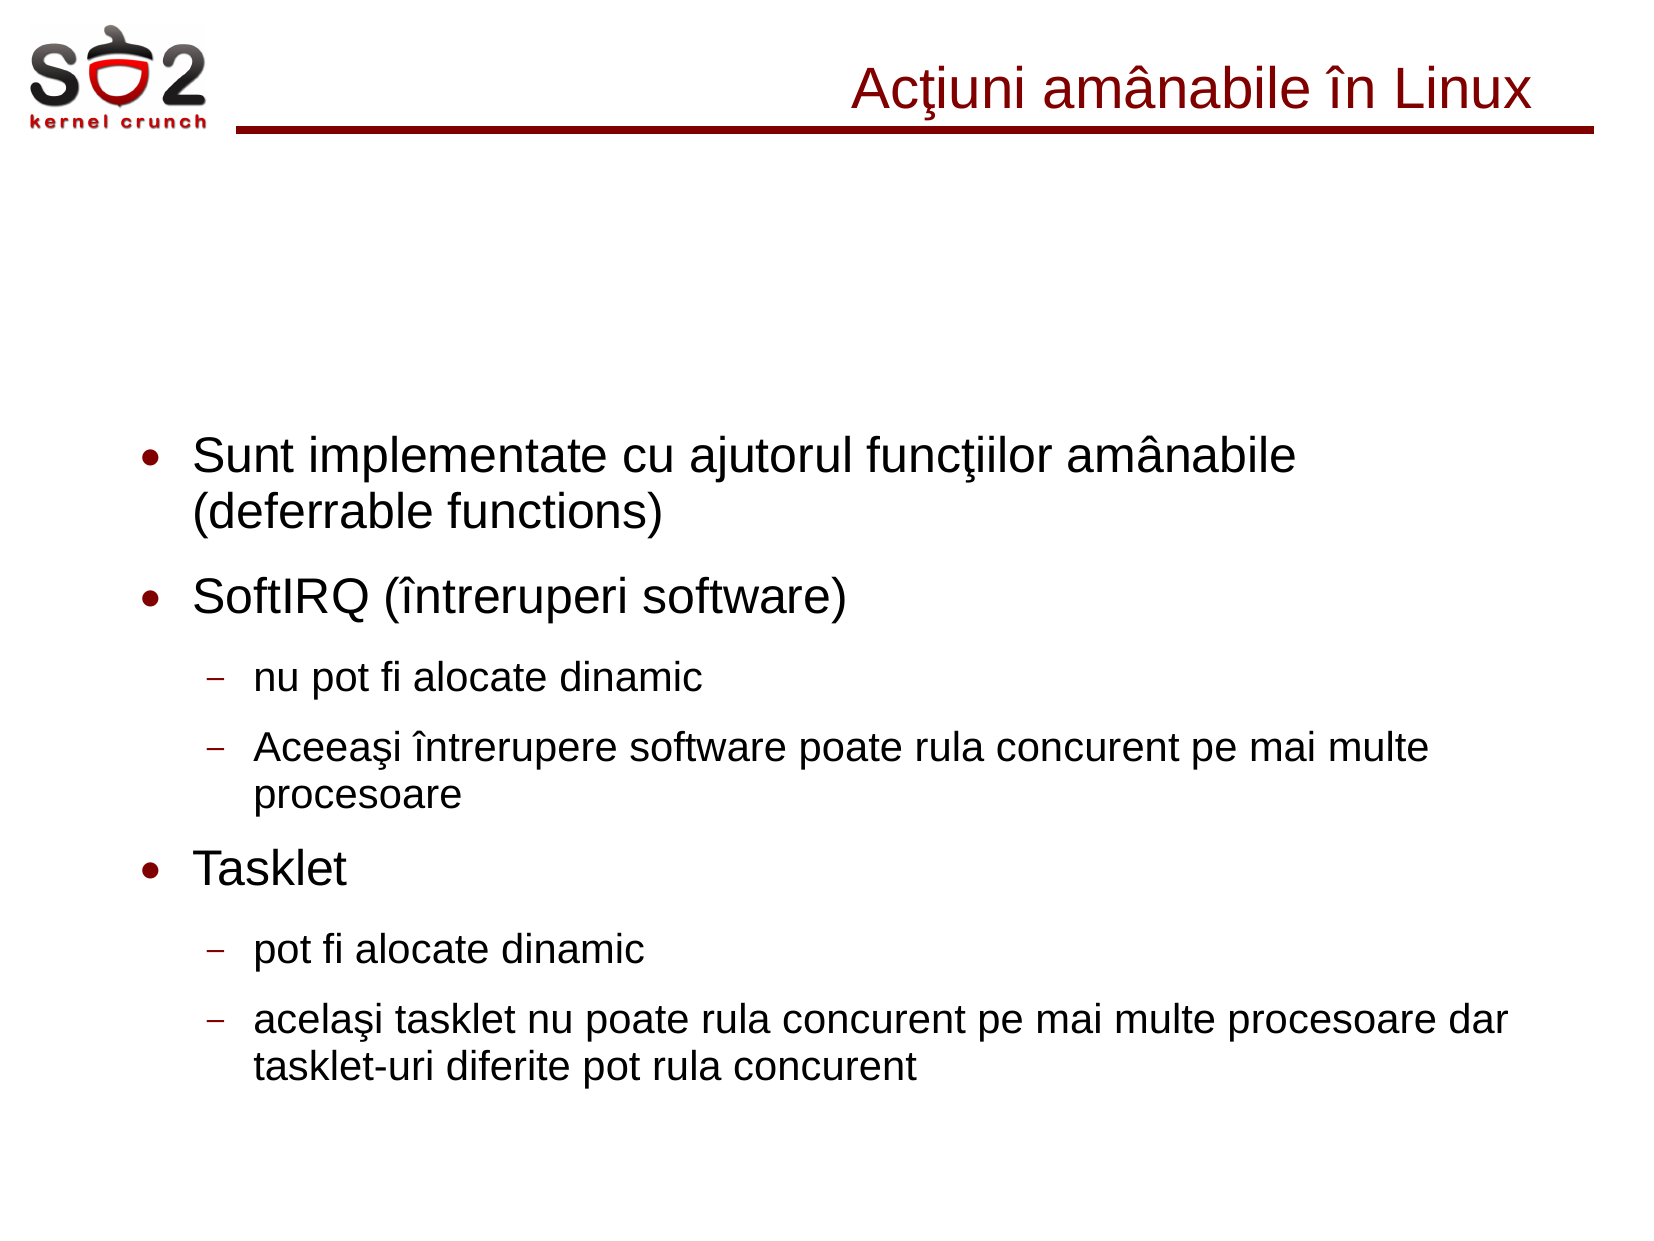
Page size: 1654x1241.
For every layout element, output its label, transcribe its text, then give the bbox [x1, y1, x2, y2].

list Sunt implementate cu ajutorul funcţiilor amânabile (deferrable functions) SoftIRQ (întreruperi software) nu pot fi alocate dinamic Aceeaşi întrerupere software poate rula concurent pe mai multe procesoare Tasklet pot fi alocate dinamic acelaşi tasklet nu poate rula concurent pe mai multe procesoare dar tasklet-uri diferite pot rula concurent [121, 367, 1534, 1149]
picture [29, 23, 121, 130]
title Acţiuni amânabile în Linux [121, 0, 1534, 178]
